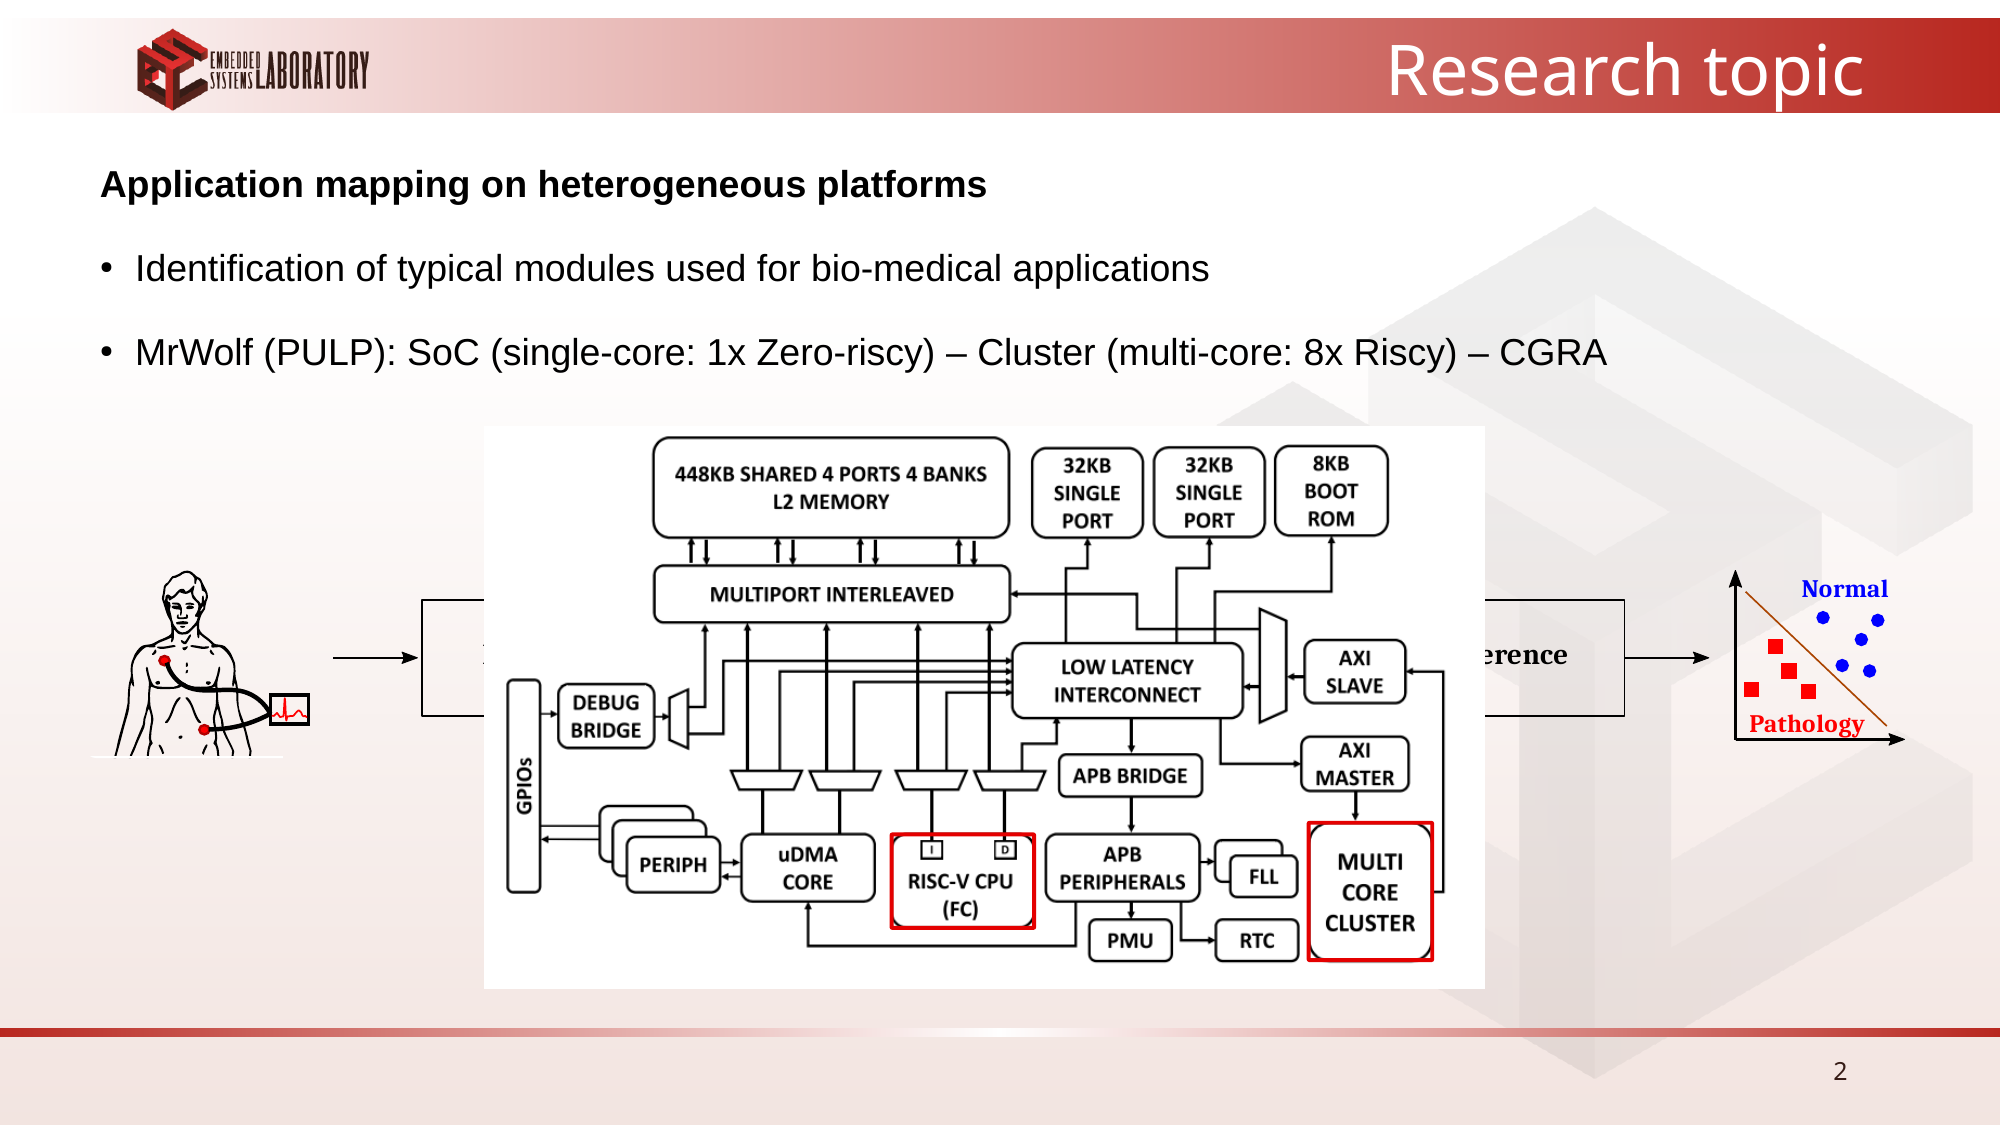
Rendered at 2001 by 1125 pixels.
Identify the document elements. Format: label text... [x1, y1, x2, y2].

text_box MrWolf (PULP): SoC (single-core: 1x Zero-riscy) – Cluster (multi-core: 8x Riscy) – CGRA [84, 156, 1915, 427]
picture [137, 28, 369, 111]
picture [85, 206, 1973, 1028]
list Research topic [629, 27, 1881, 118]
picture [1216, 1037, 1973, 1079]
